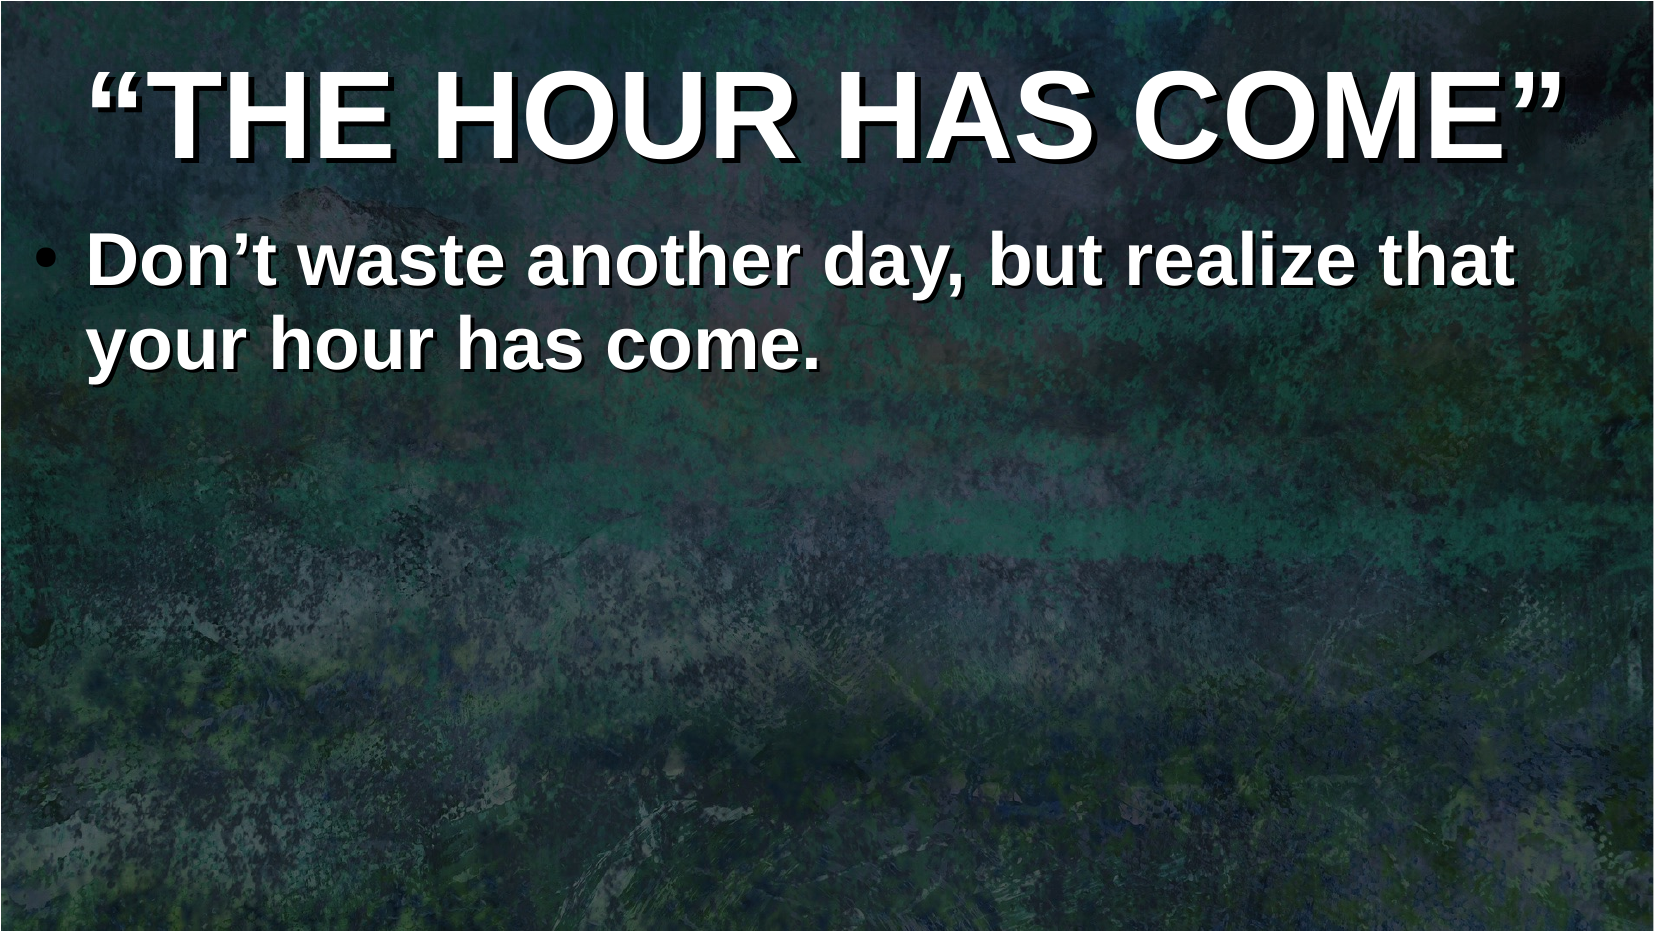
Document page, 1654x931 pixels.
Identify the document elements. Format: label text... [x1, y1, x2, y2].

picture [1, 1, 1654, 931]
list Don’t waste another day, but realize that your hour has come. [15, 217, 1651, 916]
title “THE HOUR HAS COME” [82, 37, 1571, 193]
